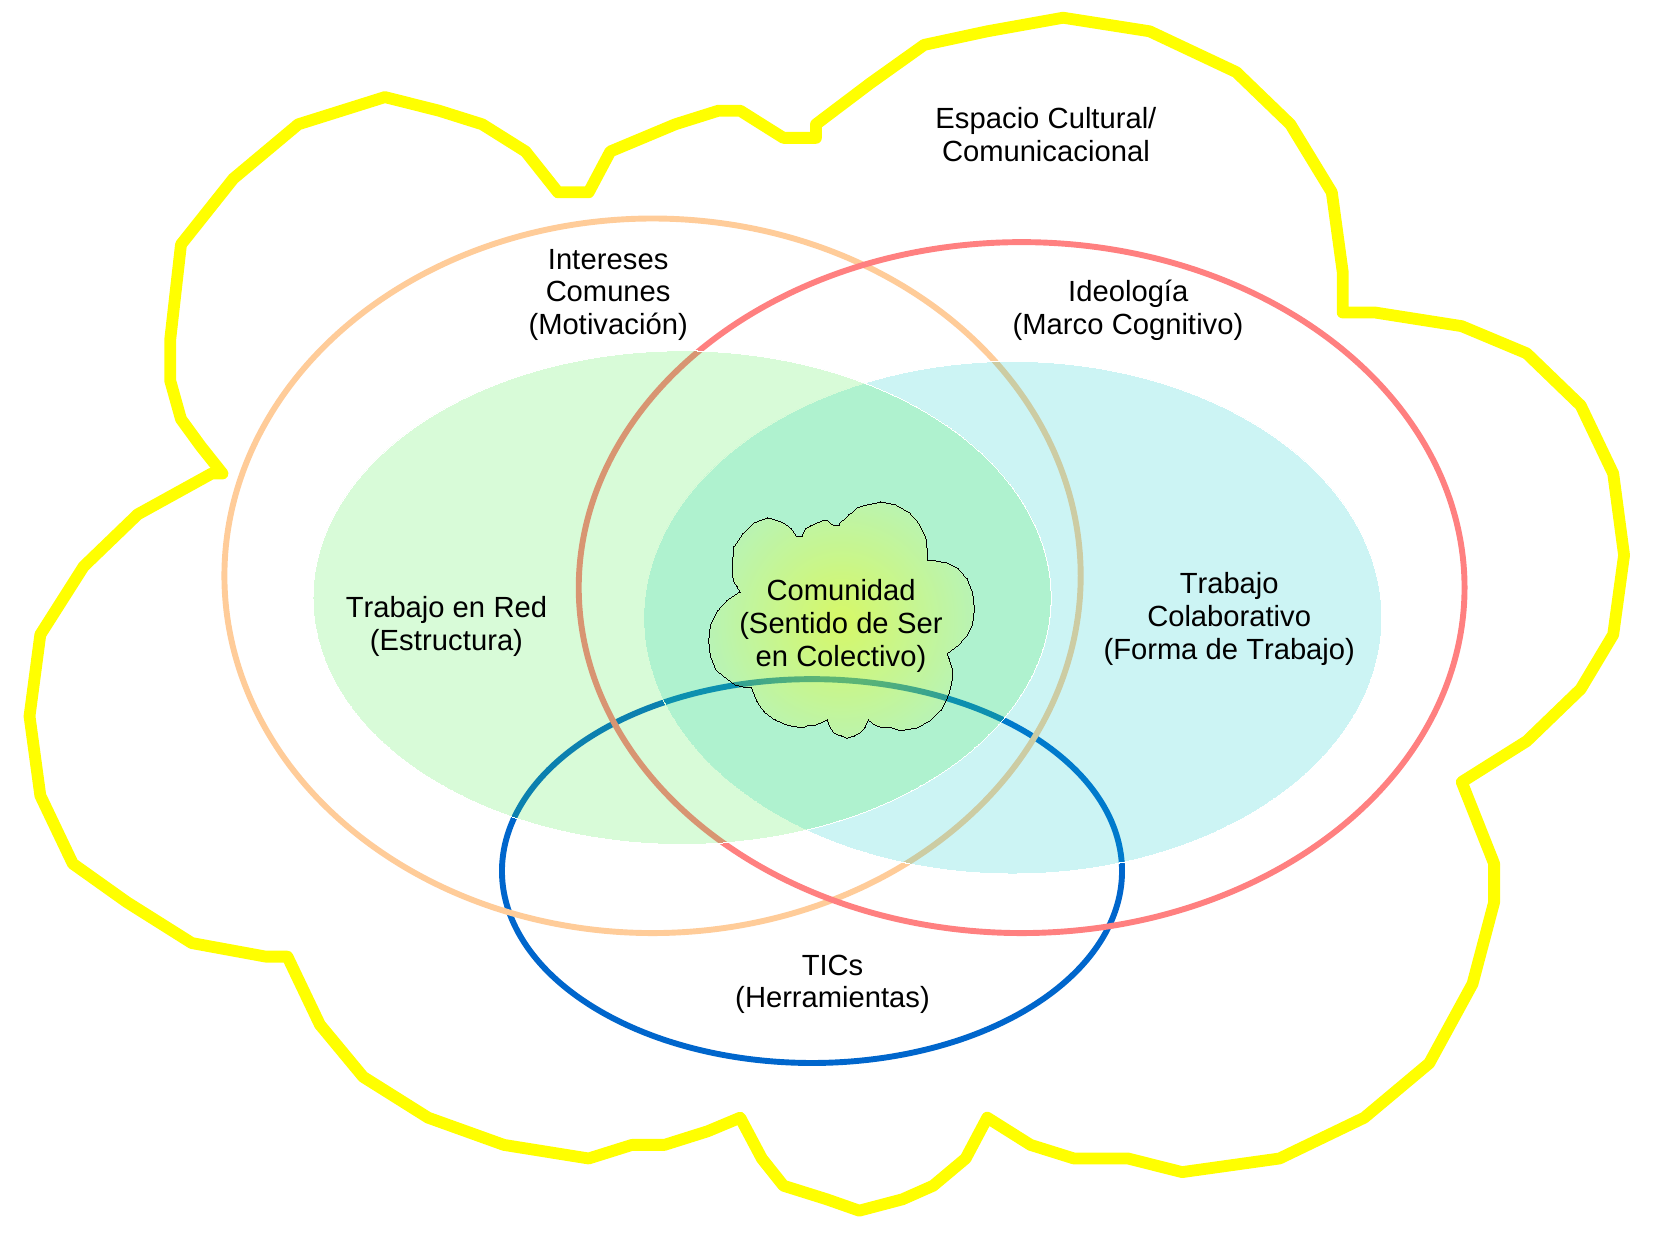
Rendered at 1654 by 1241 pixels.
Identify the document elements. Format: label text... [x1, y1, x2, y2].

text_box Intereses Comunes (Motivación) [513, 235, 703, 349]
text_box TICs (Herramientas) [720, 941, 946, 1022]
text_box Comunidad (Sentido de Ser en Colectivo) [724, 566, 958, 681]
text_box Trabajo Colaborativo (Forma de Trabajo) [1088, 560, 1371, 674]
text_box Espacio Cultural/ Comunicacional [920, 94, 1172, 175]
text_box Ideología (Marco Cognitivo) [998, 268, 1259, 349]
text_box [312, 350, 1382, 875]
text_box Trabajo en Red (Estructura) [331, 583, 563, 665]
